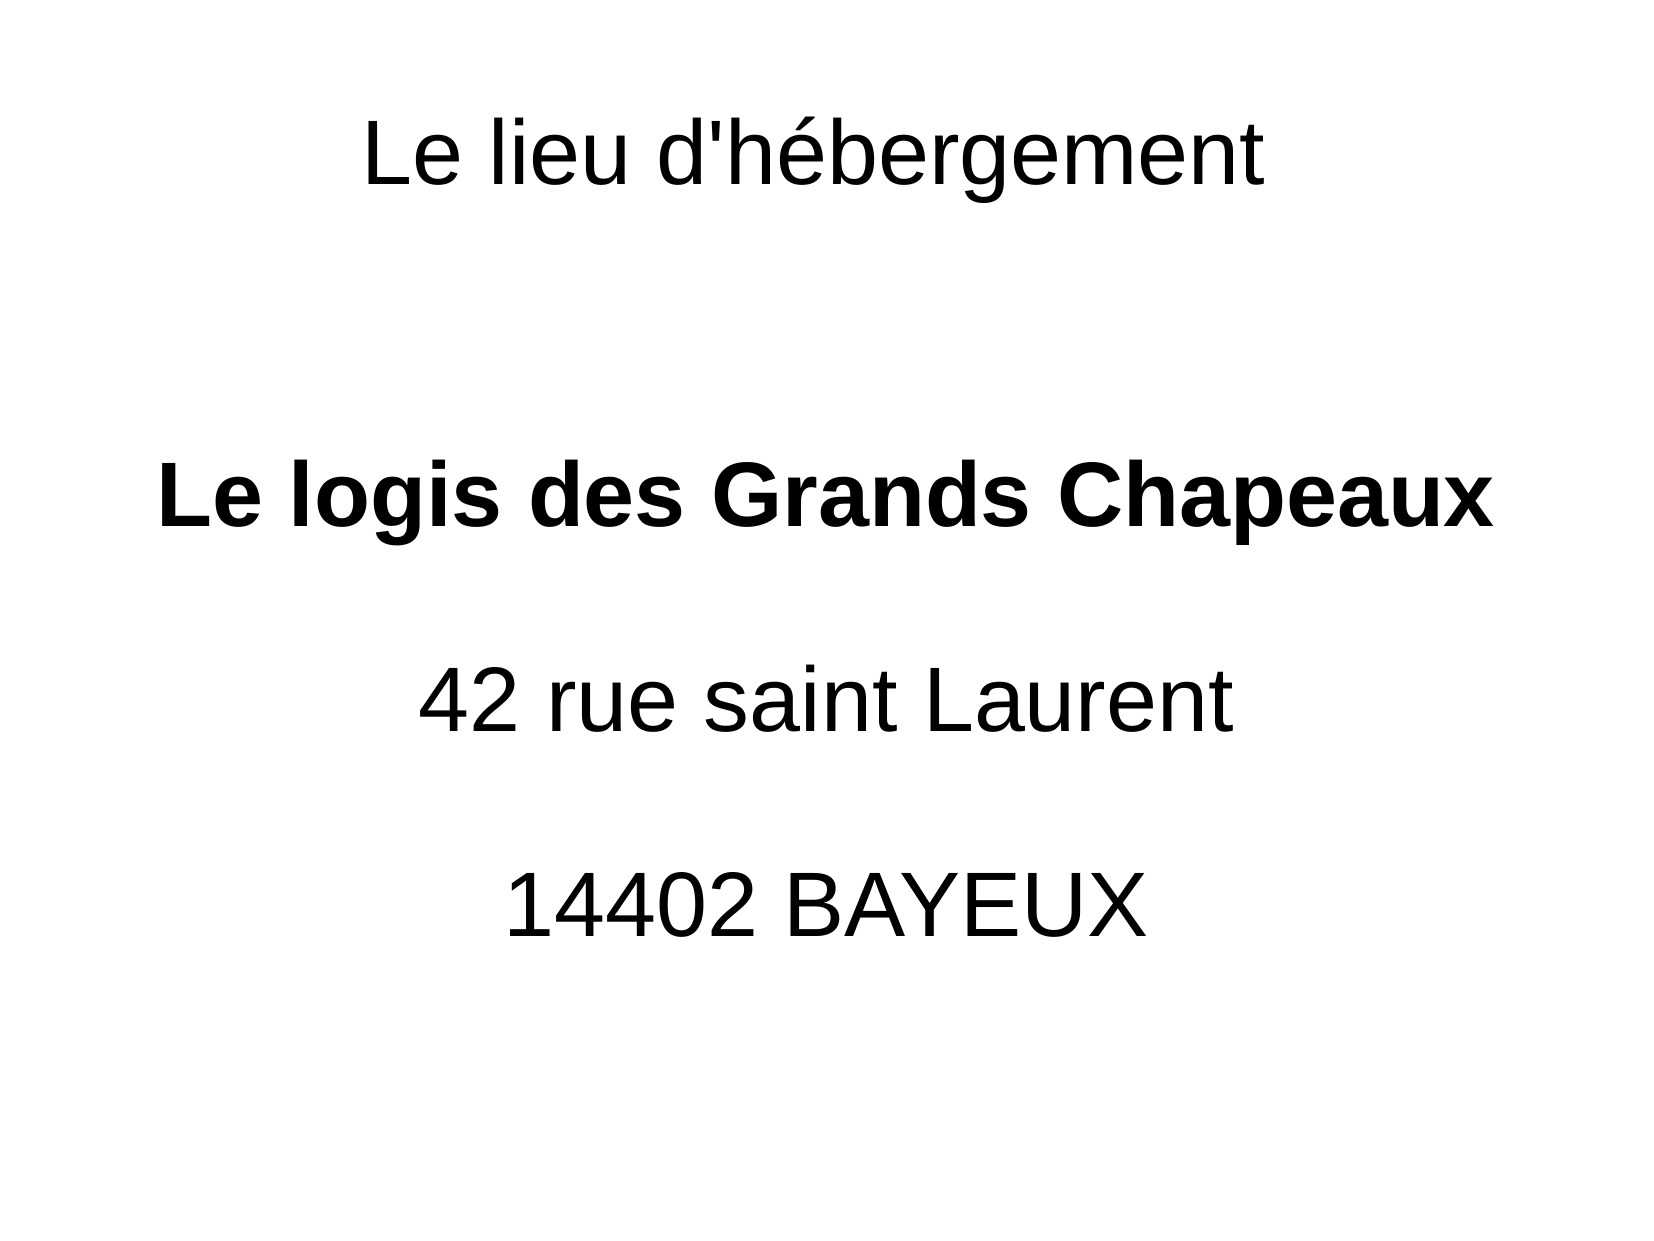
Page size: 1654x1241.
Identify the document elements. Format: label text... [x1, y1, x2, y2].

title Le lieu d'hébergement [82, 49, 1571, 257]
subtitle Le logis des Grands Chapeaux 42 rue saint Laurent 14402 BAYEUX [82, 290, 1571, 1109]
